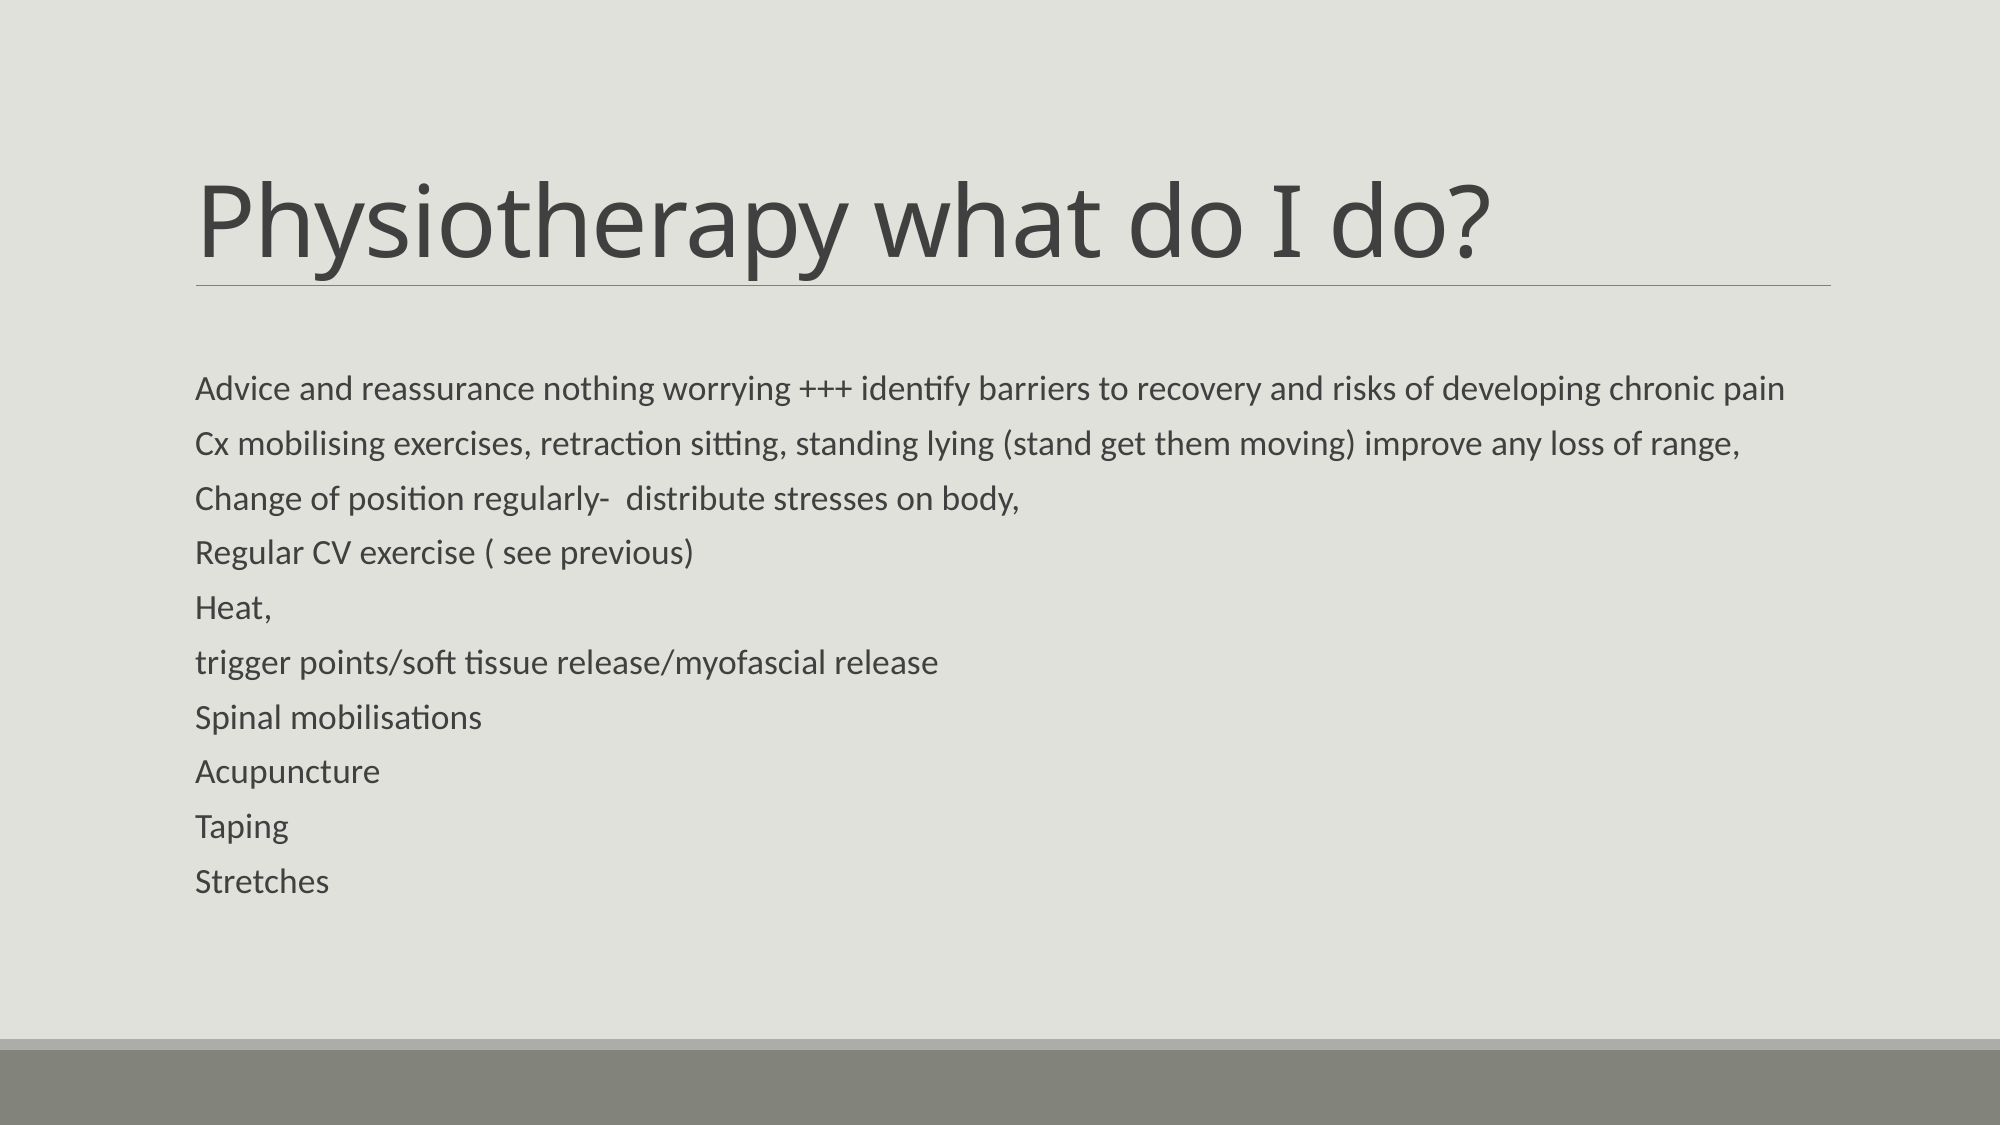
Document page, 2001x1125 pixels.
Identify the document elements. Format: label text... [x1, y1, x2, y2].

title Physiotherapy what do I do? [180, 47, 1831, 286]
list Advice and reassurance nothing worrying +++ identify barriers to recovery and risks of developing chronic pain Cx mobilising exercises, retraction sitting, standing lying (stand get them moving) improve any loss of range, Change of position regularly- distribute stresses on body, Regular CV exercise ( see previous) Heat, trigger points/soft tissue release/myofascial release Spinal mobilisations Acupuncture Taping Stretches [180, 369, 1831, 1105]
